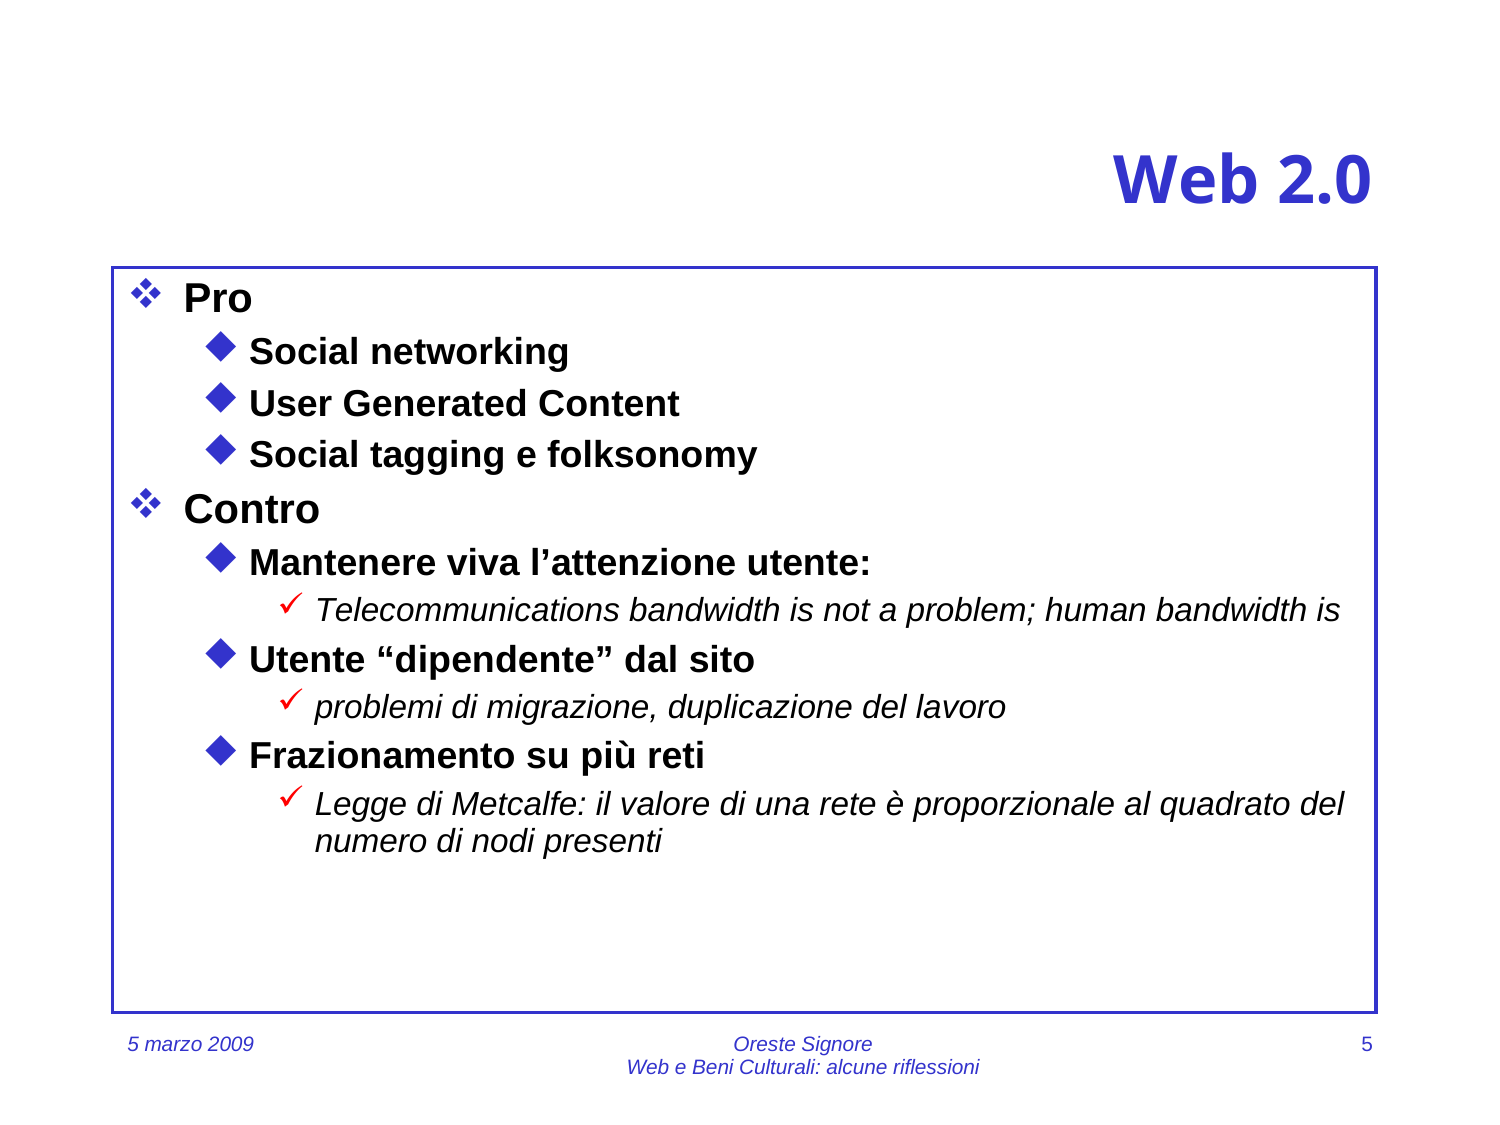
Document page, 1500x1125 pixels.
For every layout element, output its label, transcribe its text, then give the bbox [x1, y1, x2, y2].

list Pro Social networking User Generated Content Social tagging e folksonomy Contro Mantenere viva l’attenzione utente: Telecommunications bandwidth is not a problem; human bandwidth is Utente “dipendente” dal sito problemi di migrazione, duplicazione del lavoro Frazionamento su più reti Legge di Metcalfe: il valore di una rete è proporzionale al quadrato del numero di nodi presenti [112, 267, 1377, 1013]
title Web 2.0 [112, 99, 1388, 256]
